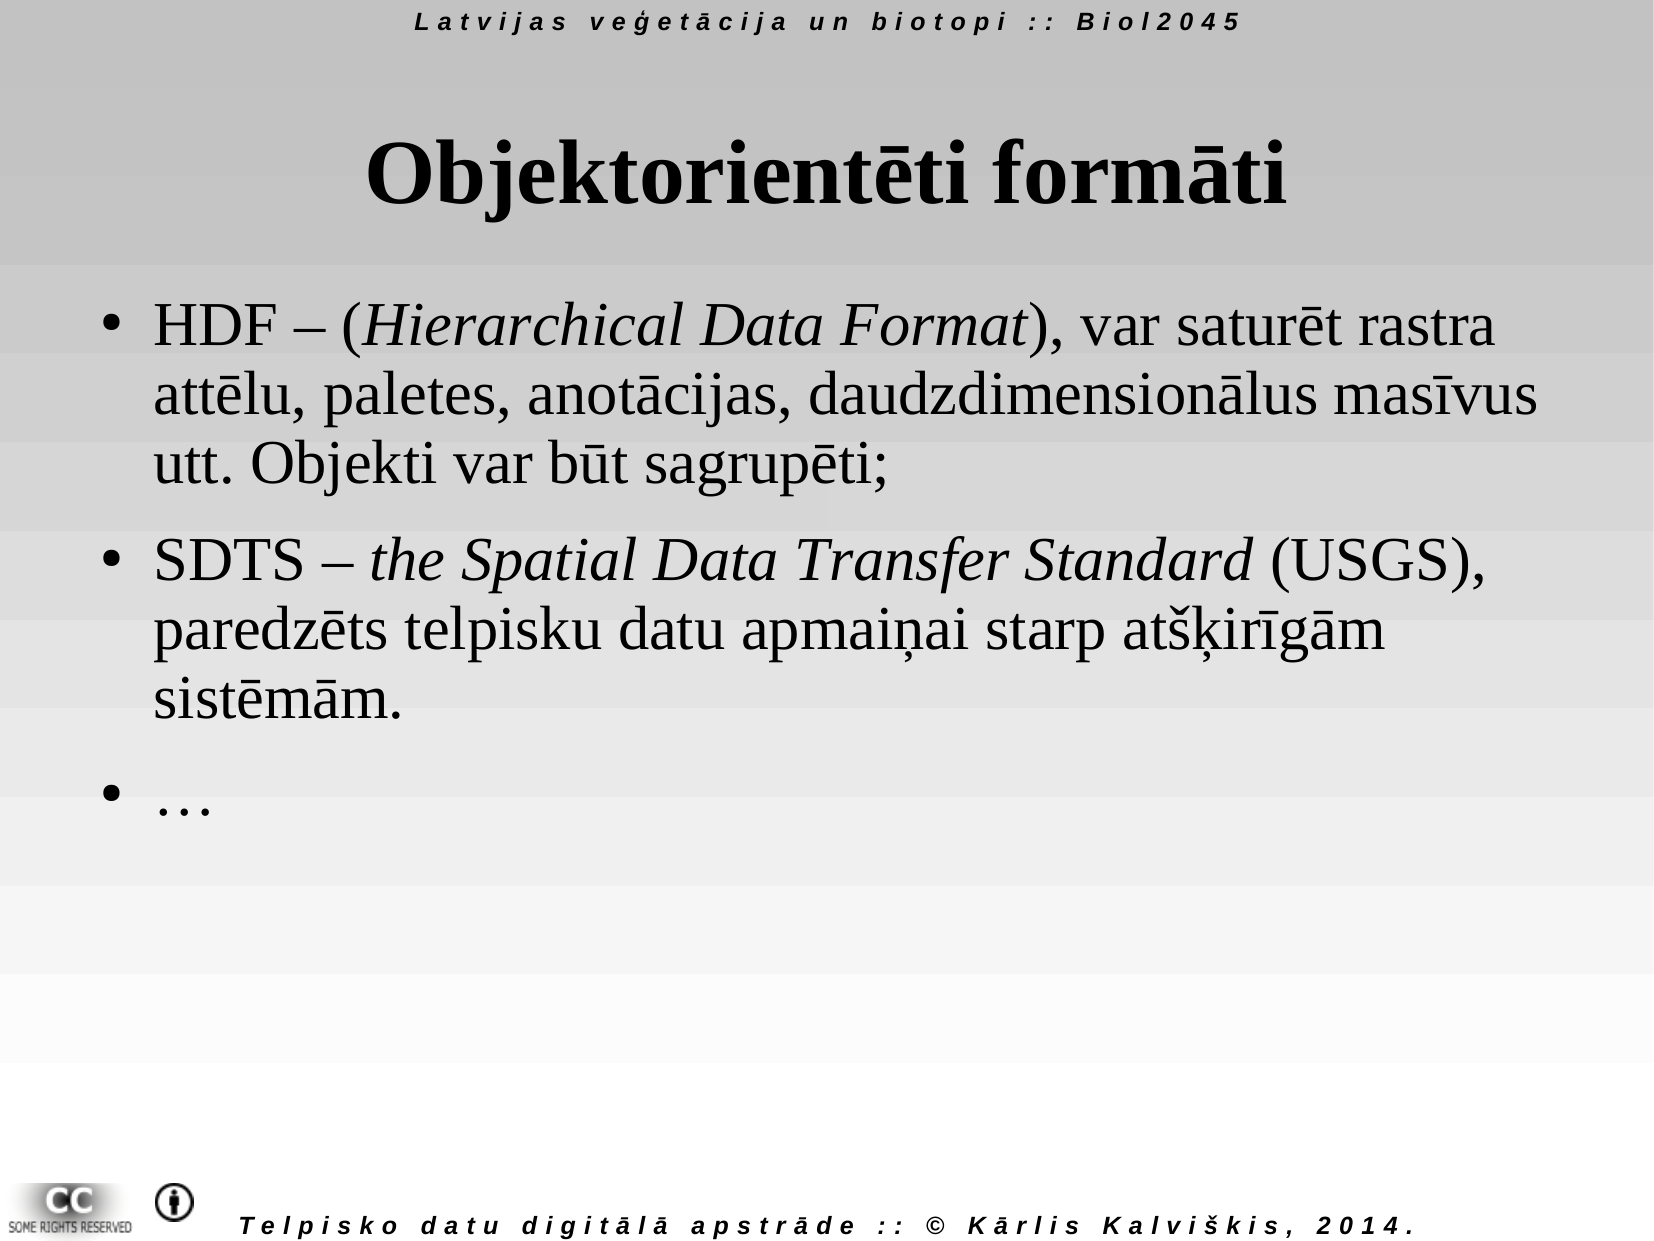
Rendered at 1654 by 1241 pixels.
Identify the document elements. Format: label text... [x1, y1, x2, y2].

title Objektorientēti formāti [29, 49, 1625, 296]
picture [0, 0, 1654, 1241]
list HDF – (Hierarchical Data Format), var saturēt rastra attēlu, paletes, anotācijas, daudzdimensionālus masīvus utt. Objekti var būt sagrupēti; SDTS – the Spatial Data Transfer Standard (USGS), paredzēts telpisku datu apmaiņai starp atšķirīgām sistēmām. … [82, 289, 1571, 1098]
